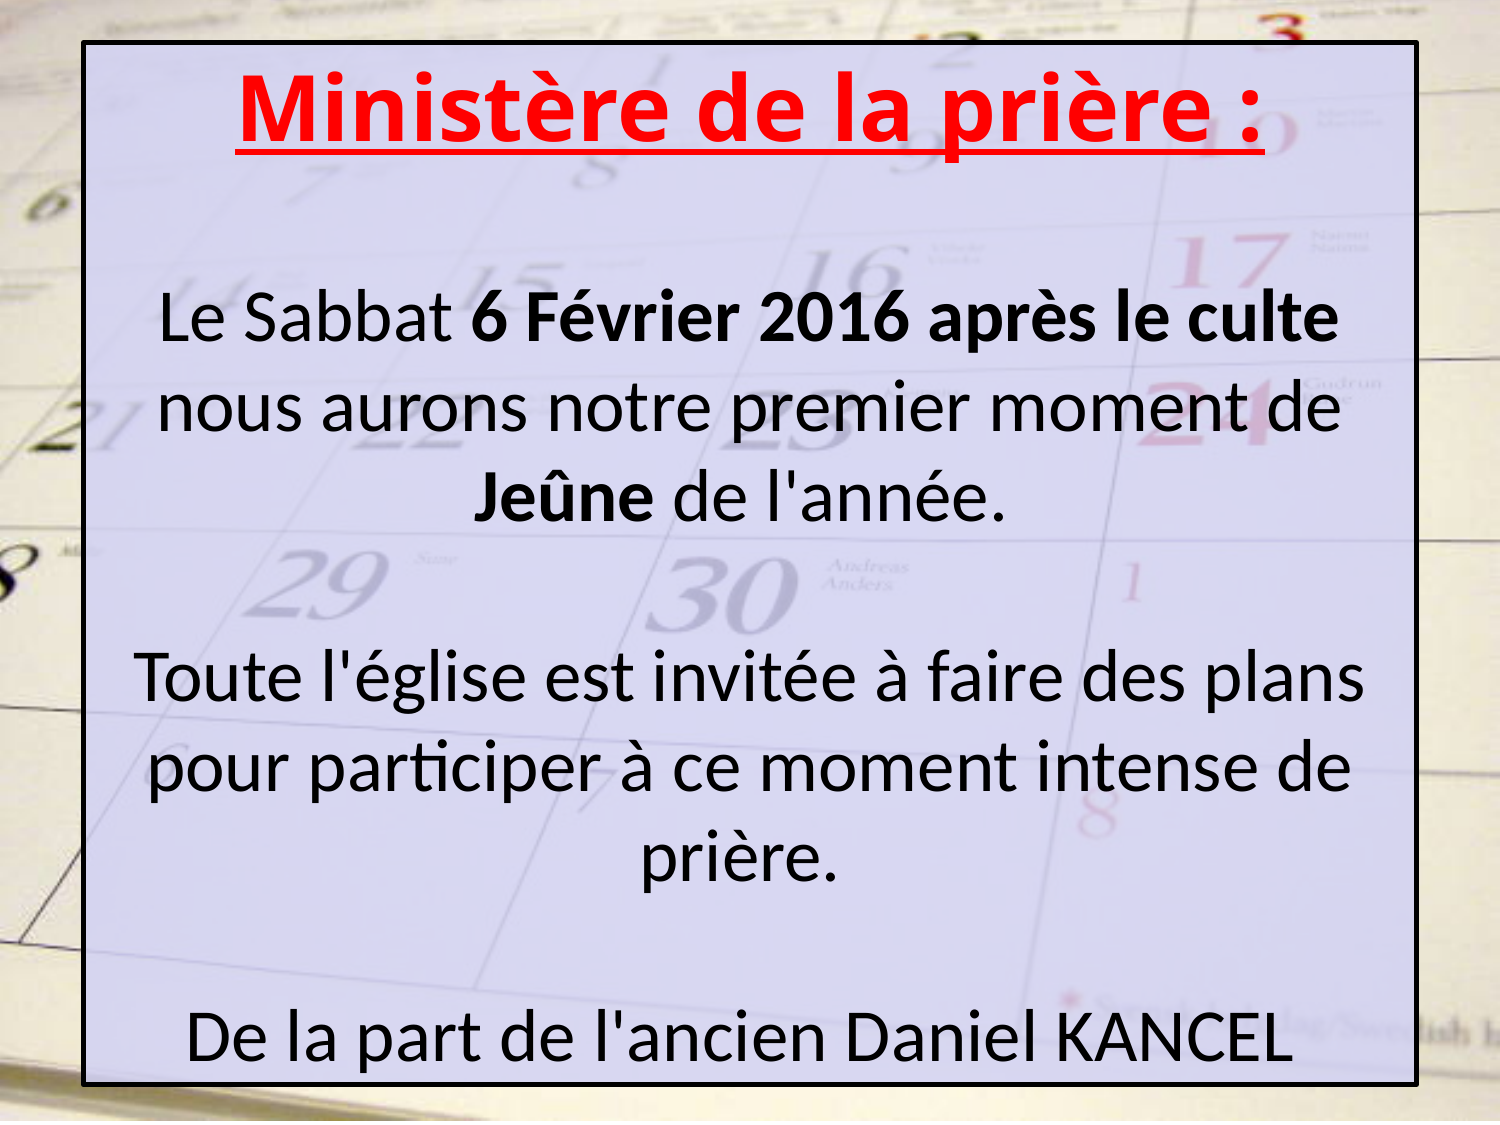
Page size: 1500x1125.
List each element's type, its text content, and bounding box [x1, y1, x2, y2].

text_box Ministère de la prière : Le Sabbat 6 Février 2016 après le culte nous aurons notre premier moment de Jeûne de l'année. Toute l'église est invitée à faire des plans pour participer à ce moment intense de prière. De la part de l'ancien Daniel KANCEL [83, 42, 1417, 1085]
picture [0, 0, 1500, 1122]
